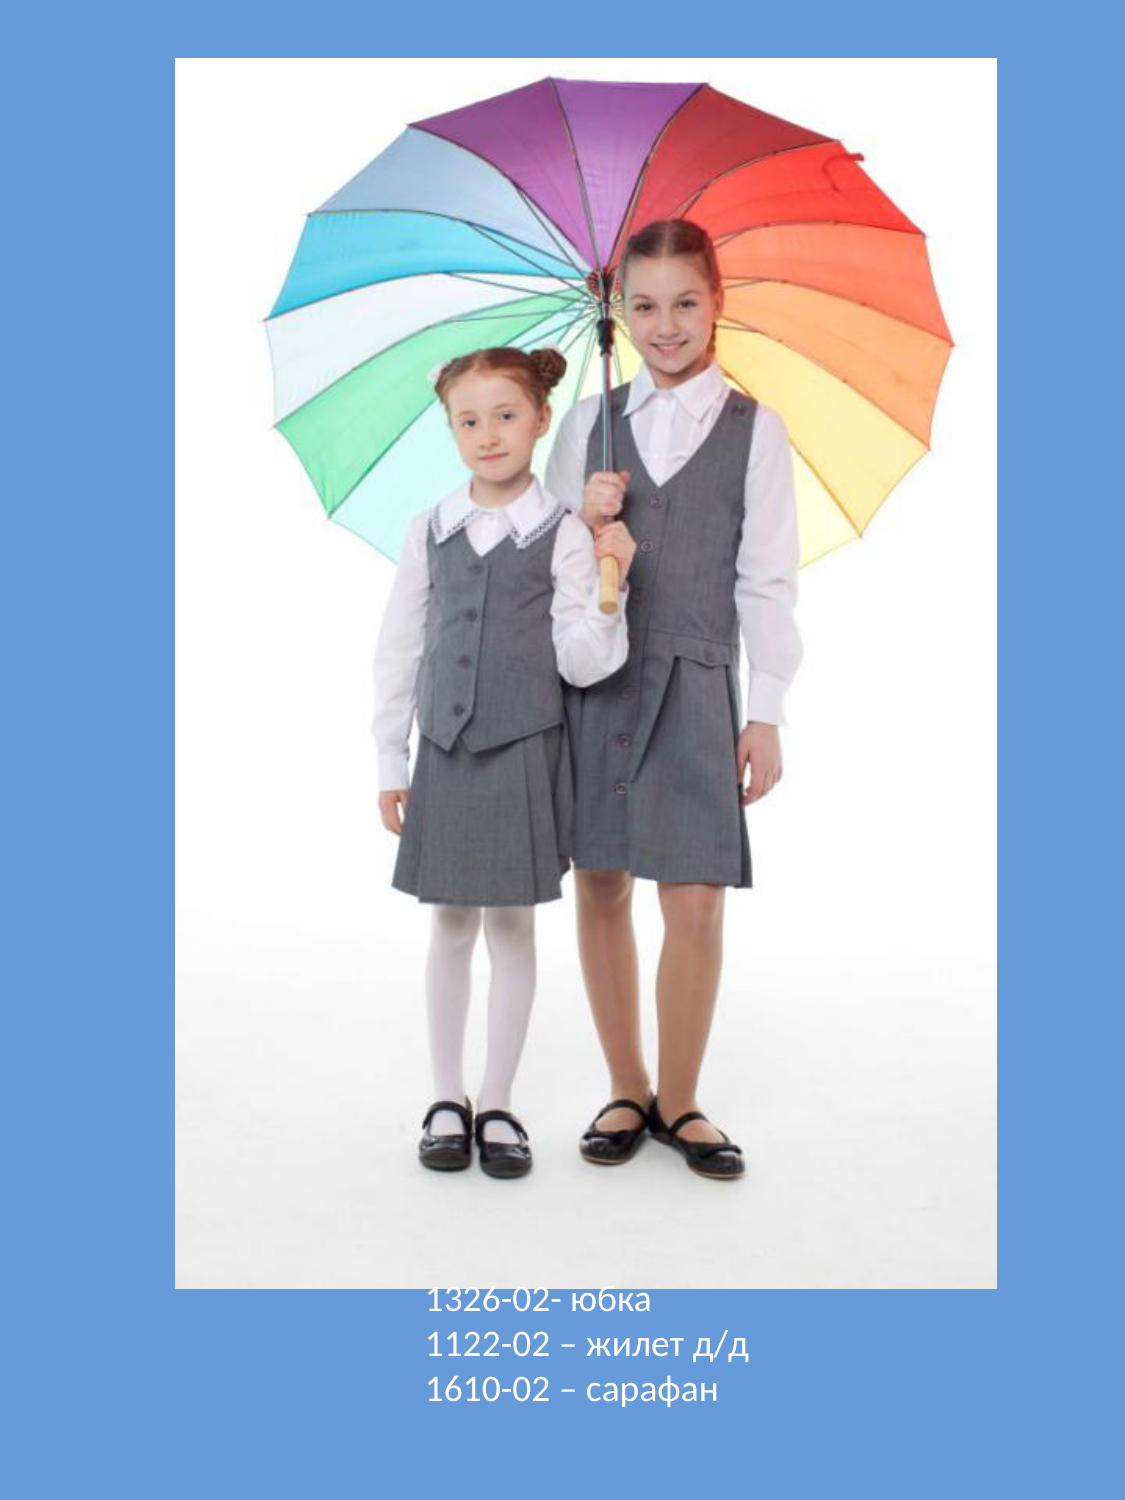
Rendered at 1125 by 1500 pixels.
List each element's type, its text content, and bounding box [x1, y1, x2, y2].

picture [175, 58, 997, 1289]
text_box 1326-02- юбка 1122-02 – жилет д/д 1610-02 – сарафан [410, 1253, 996, 1430]
